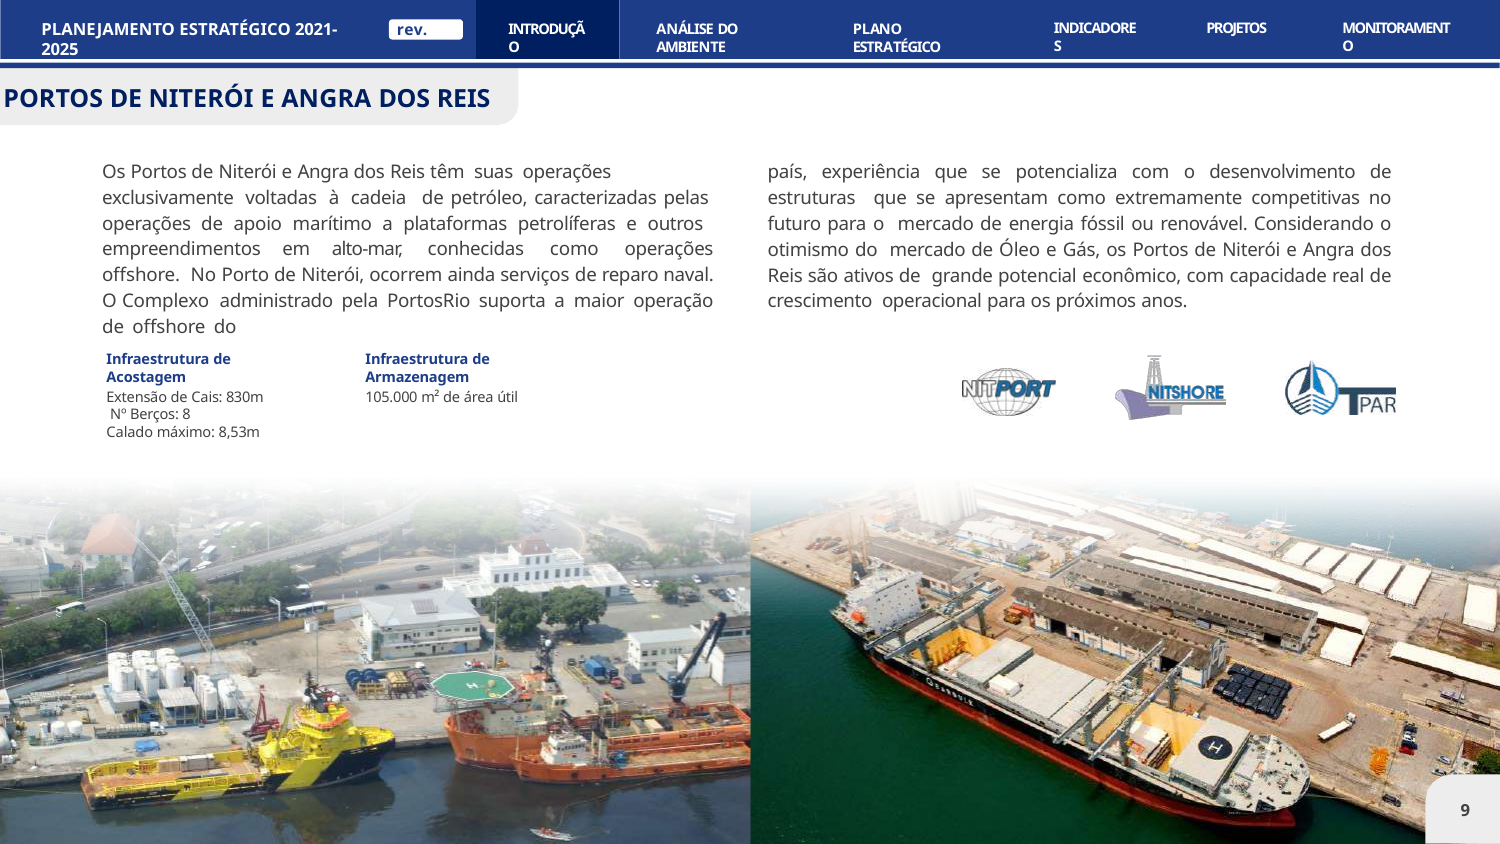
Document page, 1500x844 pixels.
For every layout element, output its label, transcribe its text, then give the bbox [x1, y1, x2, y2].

text_box Infraestrutura de Acostagem Extensão de Cais: 830m Nº Berços: 8 Calado máximo: 8,53m [104, 345, 297, 425]
picture [962, 368, 1056, 416]
picture [0, 429, 1500, 844]
text_box PLANO ESTRATÉGICO [850, 17, 982, 40]
text_box 6 [1454, 799, 1476, 823]
text_box rev. 2022 [394, 17, 457, 41]
text_box ANÁLISE DO AMBIENTE [654, 17, 796, 40]
text_box [0, 62, 1500, 126]
text_box MONITORAMENTO [1340, 16, 1453, 39]
text_box INTRODUÇÃO [506, 17, 589, 40]
text_box [1425, 774, 1500, 844]
picture [1285, 360, 1396, 415]
text_box país, experiência que se potencializa com o desenvolvimento de estruturas que se apresentam como extremamente competitivas no futuro para o mercado de energia fóssil ou renovável. Considerando o otimismo do mercado de Óleo e Gás, os Portos de Niterói e Angra dos Reis são ativos de grande potencial econômico, com capacidade real de crescimento operacional para os próximos anos. [765, 154, 1397, 314]
picture [1115, 355, 1226, 420]
text_box INDICADORES [1051, 16, 1137, 39]
text_box [0, 0, 1500, 59]
text_box operações de apoio marítimo a plataformas petrolíferas e outros empreendimentos em alto-mar, conhecidas como operações offshore. No Porto de Niterói, ocorrem ainda serviços de reparo naval. O Complexo administrado pela PortosRio suporta a maior operação de offshore do [99, 205, 718, 314]
text_box PLANEJAMENTO ESTRATÉGICO 2021-2025 [39, 16, 374, 41]
text_box PROJETOS [1204, 16, 1272, 39]
text_box Infraestrutura de Armazenagem 105.000 m² de área útil [363, 345, 577, 390]
text_box PORTOS DE NITERÓI E ANGRA DOS REIS [1, 80, 520, 114]
text_box Os Portos de Niterói e Angra dos Reis têm suas operações exclusivamente voltadas à cadeia de petróleo, caracterizadas pelas [99, 154, 717, 205]
